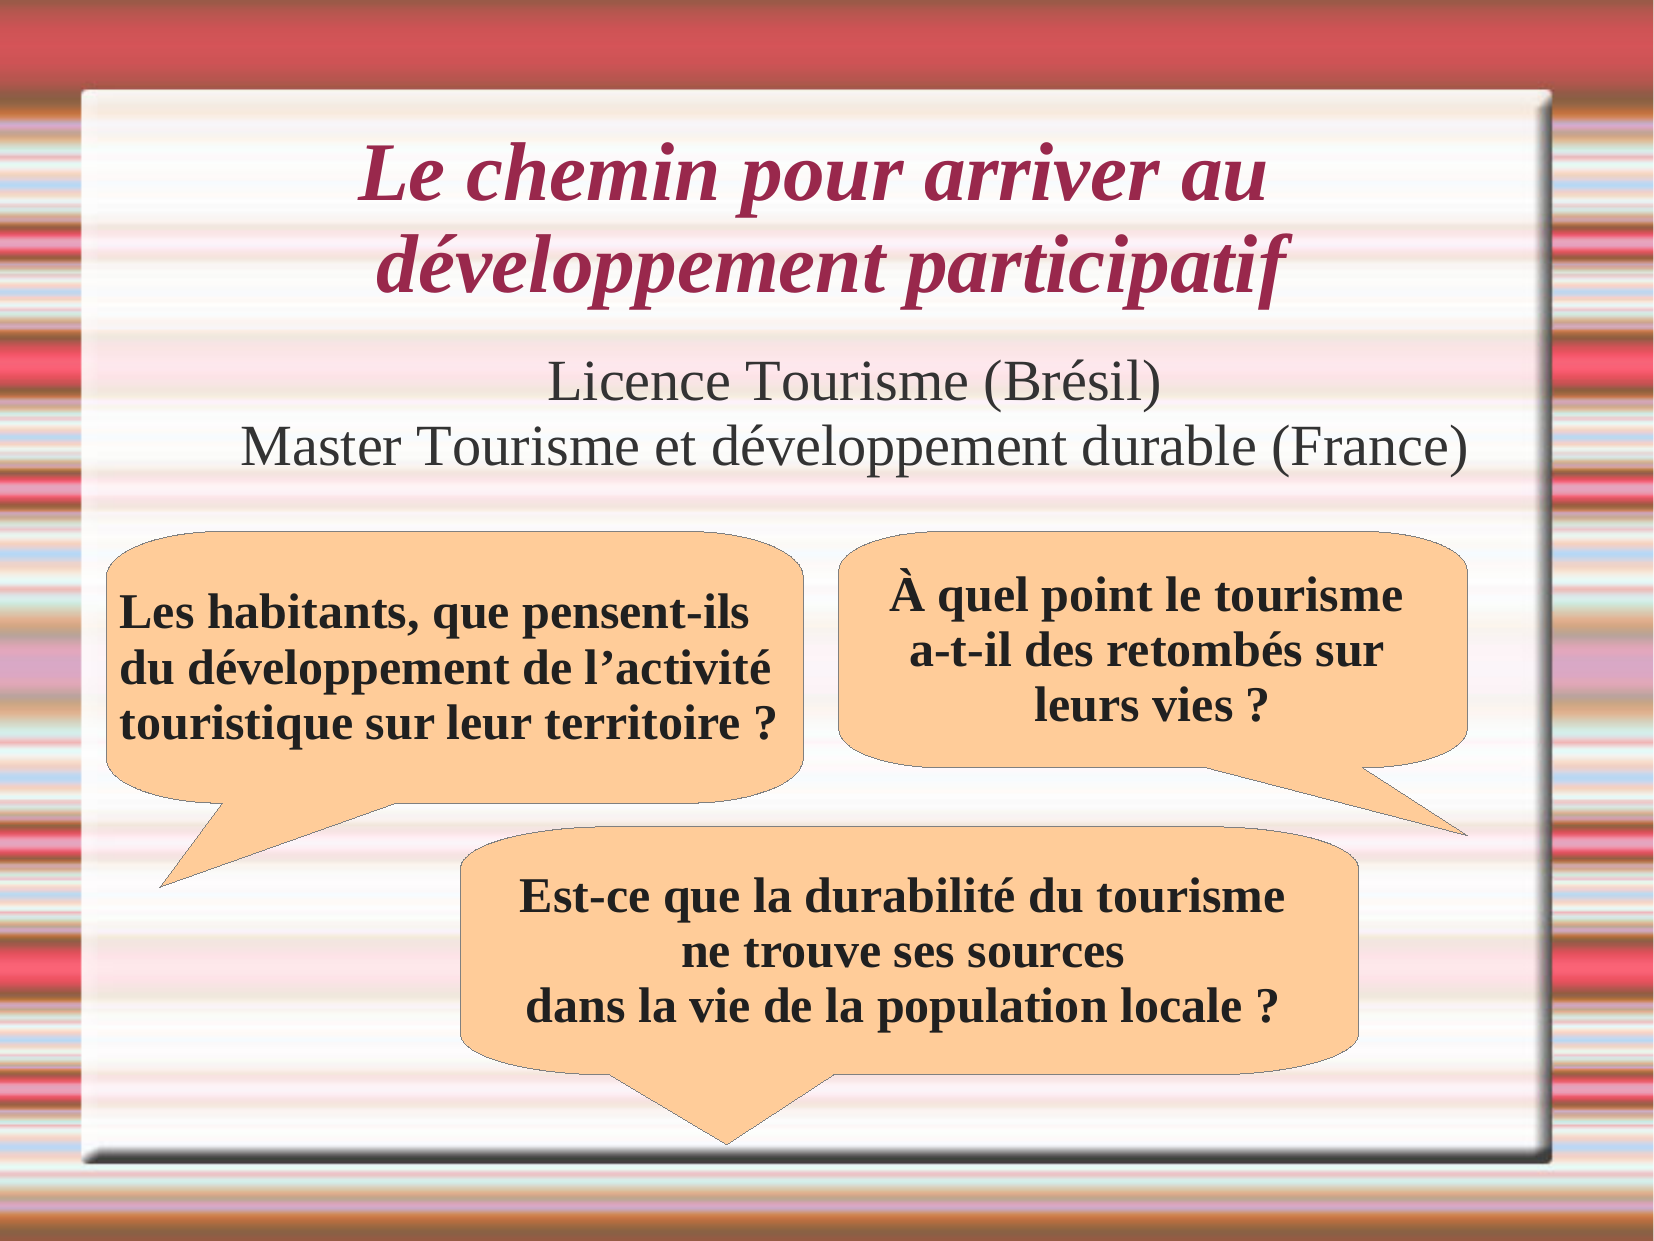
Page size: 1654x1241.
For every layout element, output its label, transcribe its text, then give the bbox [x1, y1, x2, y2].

picture [0, 0, 1654, 1241]
text_box Les habitants, que pensent-ils du développement de l’activité touristique sur leur territoire ? [106, 531, 804, 888]
title Le chemin pour arriver au développement participatif [94, 114, 1534, 322]
text_box À quel point le tourisme a-t-il des retombés sur leurs vies ? [838, 531, 1468, 836]
text_box Est-ce que la durabilité du tourisme ne trouve ses sources dans la vie de la population locale ? [460, 826, 1359, 1145]
list Licence Tourisme (Brésil) Master Tourisme et développement durable (France) [123, 348, 1505, 1097]
